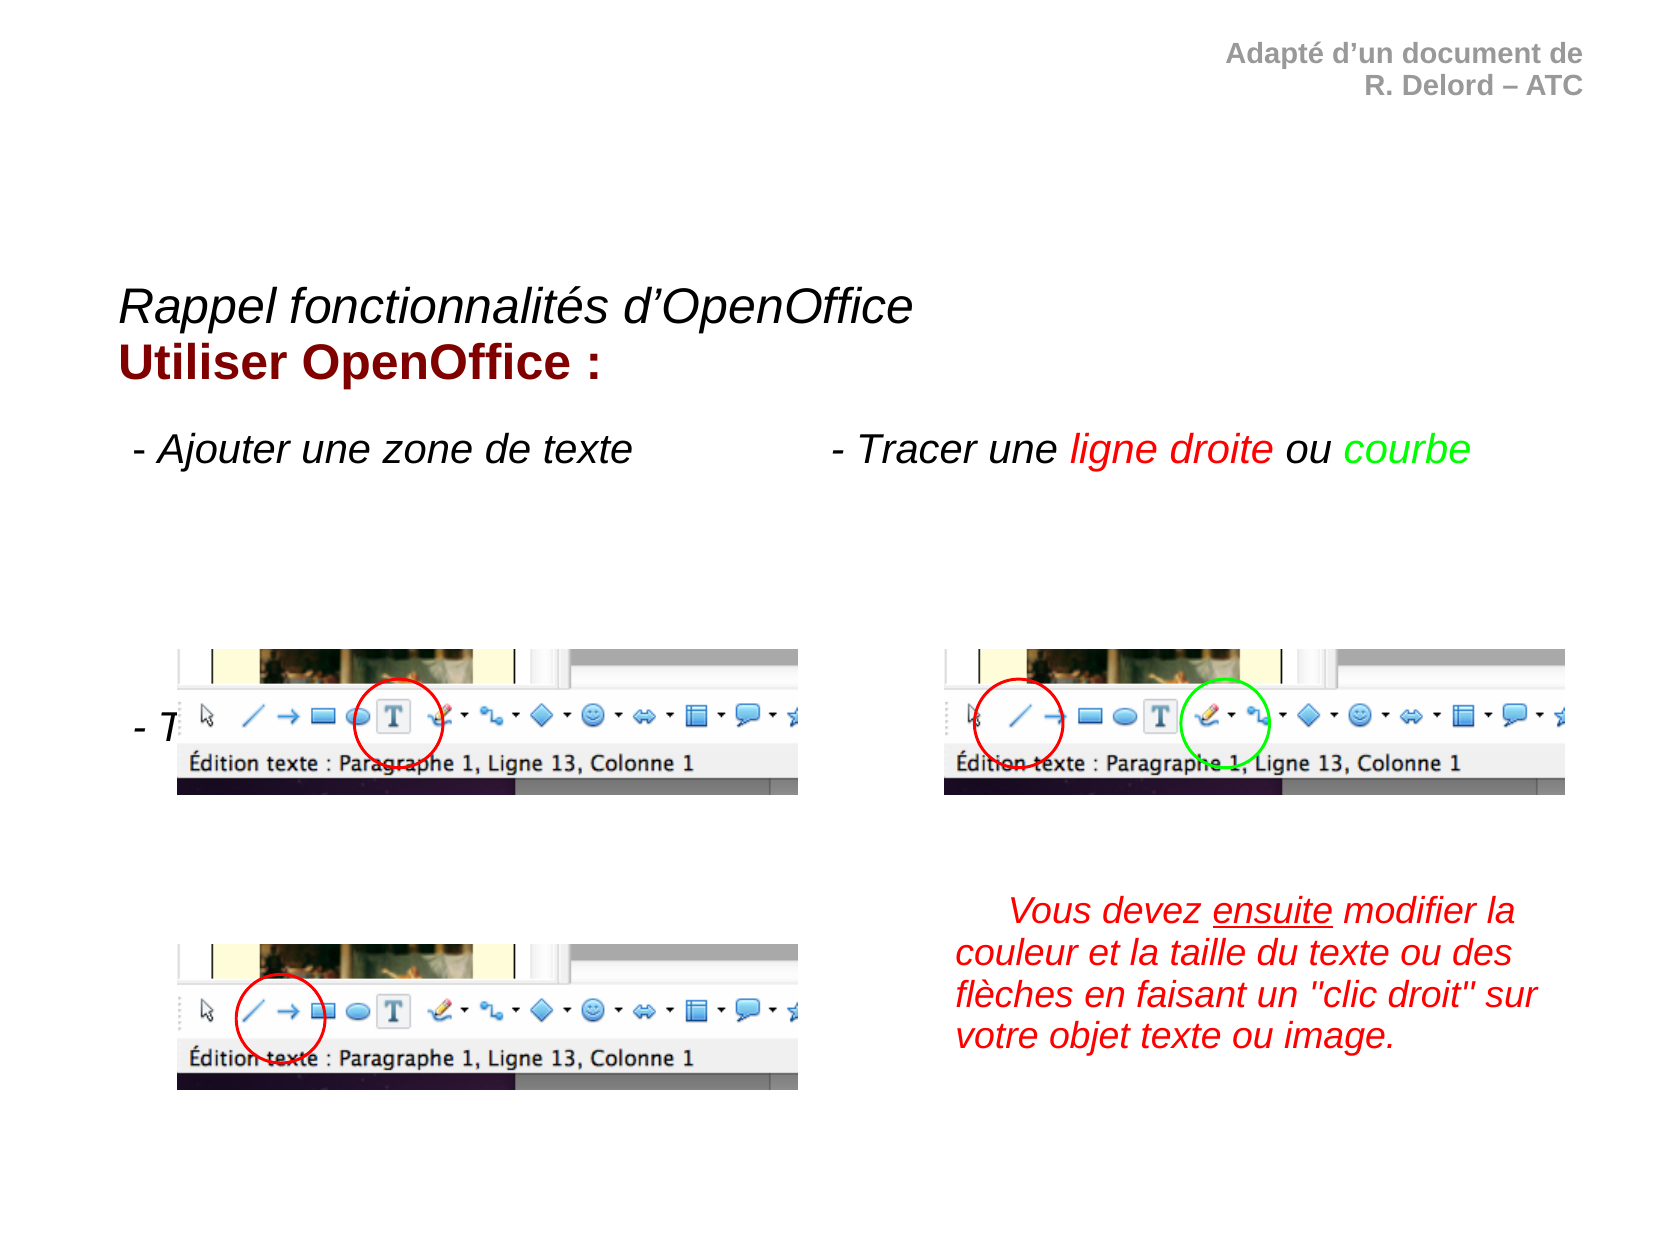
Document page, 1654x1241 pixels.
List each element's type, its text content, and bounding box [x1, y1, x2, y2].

title Rappel fonctionnalités d’OpenOffice Utiliser OpenOffice : - Ajouter une zone de texte - Tracer une ligne droite ou courbe - Tracer une flèche [118, 96, 1566, 1216]
text_box Adapté d’un document de R. Delord – ATC [1210, 29, 1612, 78]
picture [944, 649, 1565, 795]
picture [177, 944, 798, 1090]
text_box Vous devez ensuite modifier la couleur et la taille du texte ou des flèches en faisant un ''clic droit'' sur votre objet texte ou image. [940, 880, 1565, 1064]
picture [177, 649, 798, 795]
